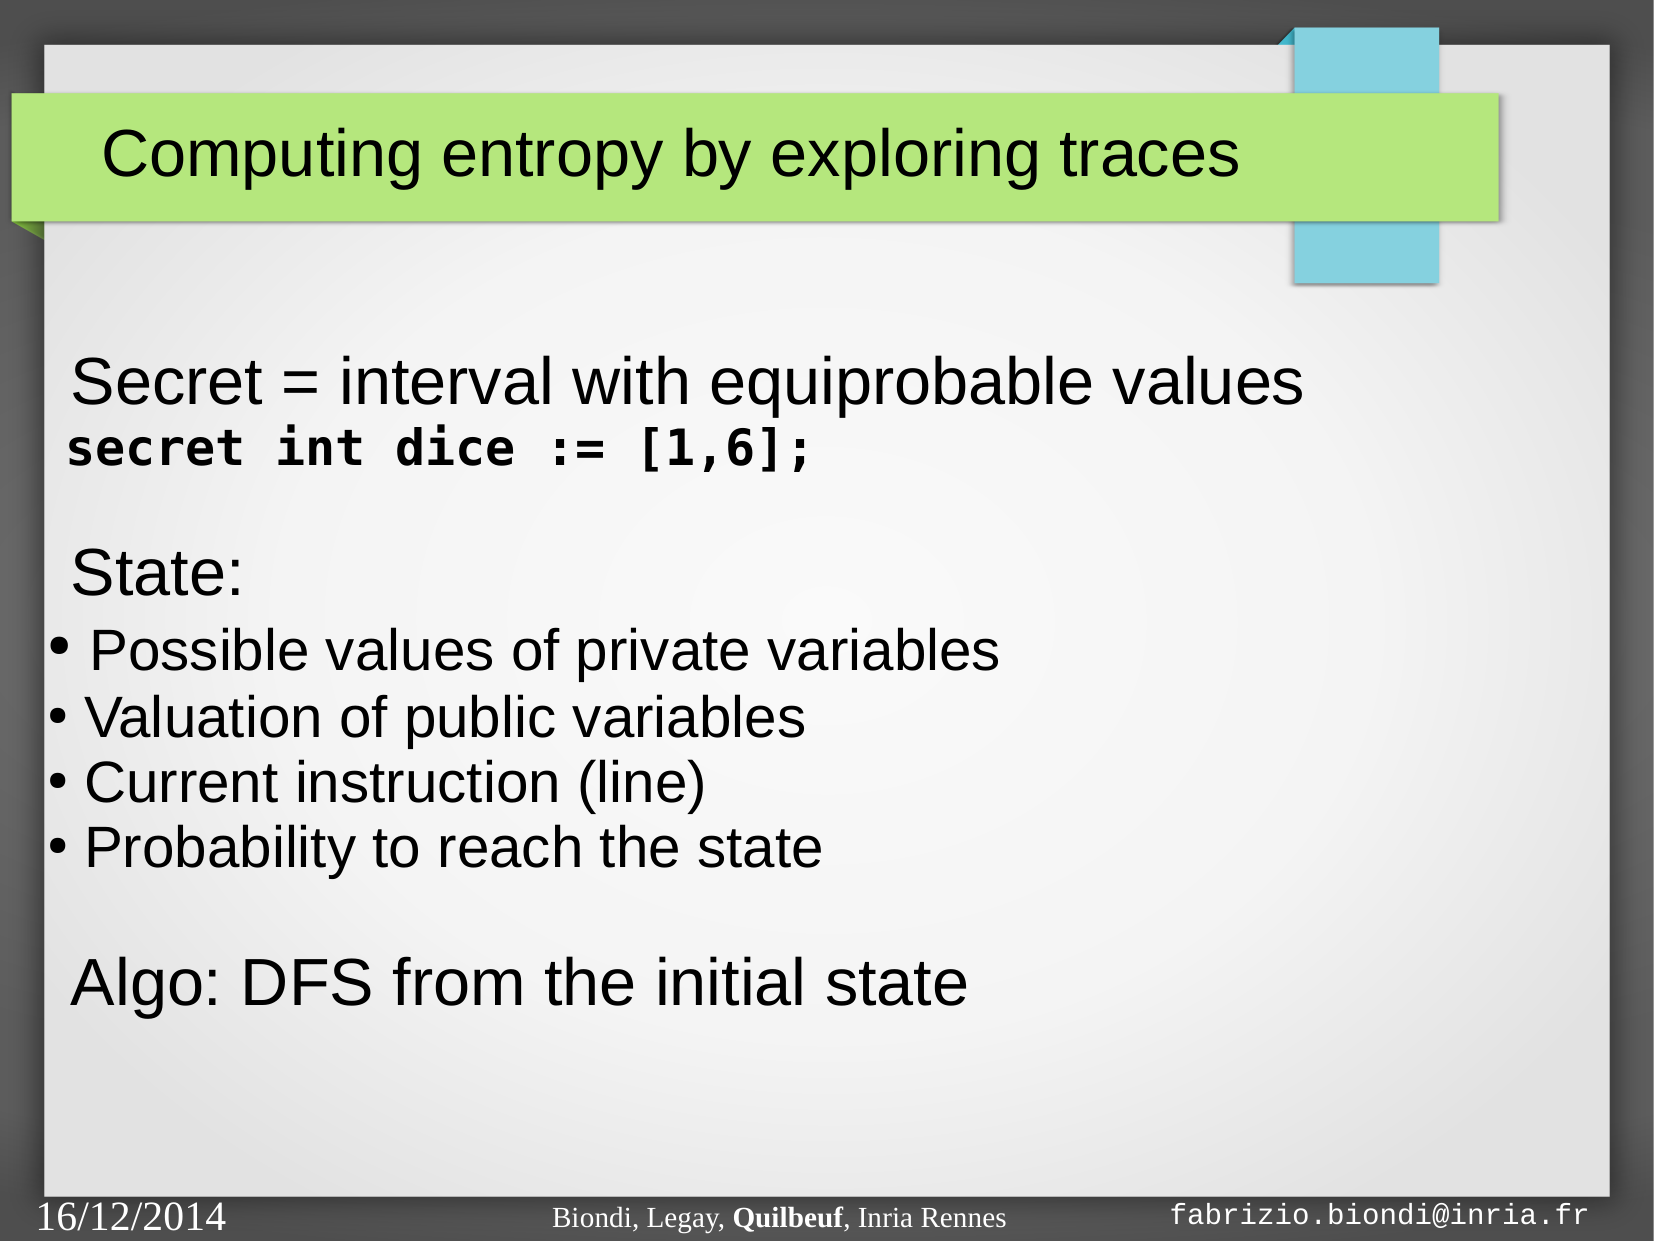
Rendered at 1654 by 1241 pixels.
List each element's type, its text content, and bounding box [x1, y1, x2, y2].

picture [0, 0, 1654, 1241]
subtitle Secret = interval with equiprobable values secret int dice := [1,6]; State: Possible values of private variables Valuation of public variables Current instruction (line) Probability to reach the state Algo: DFS from the initial state [47, 332, 1607, 1031]
title Computing entropy by exploring traces [82, 49, 1571, 257]
